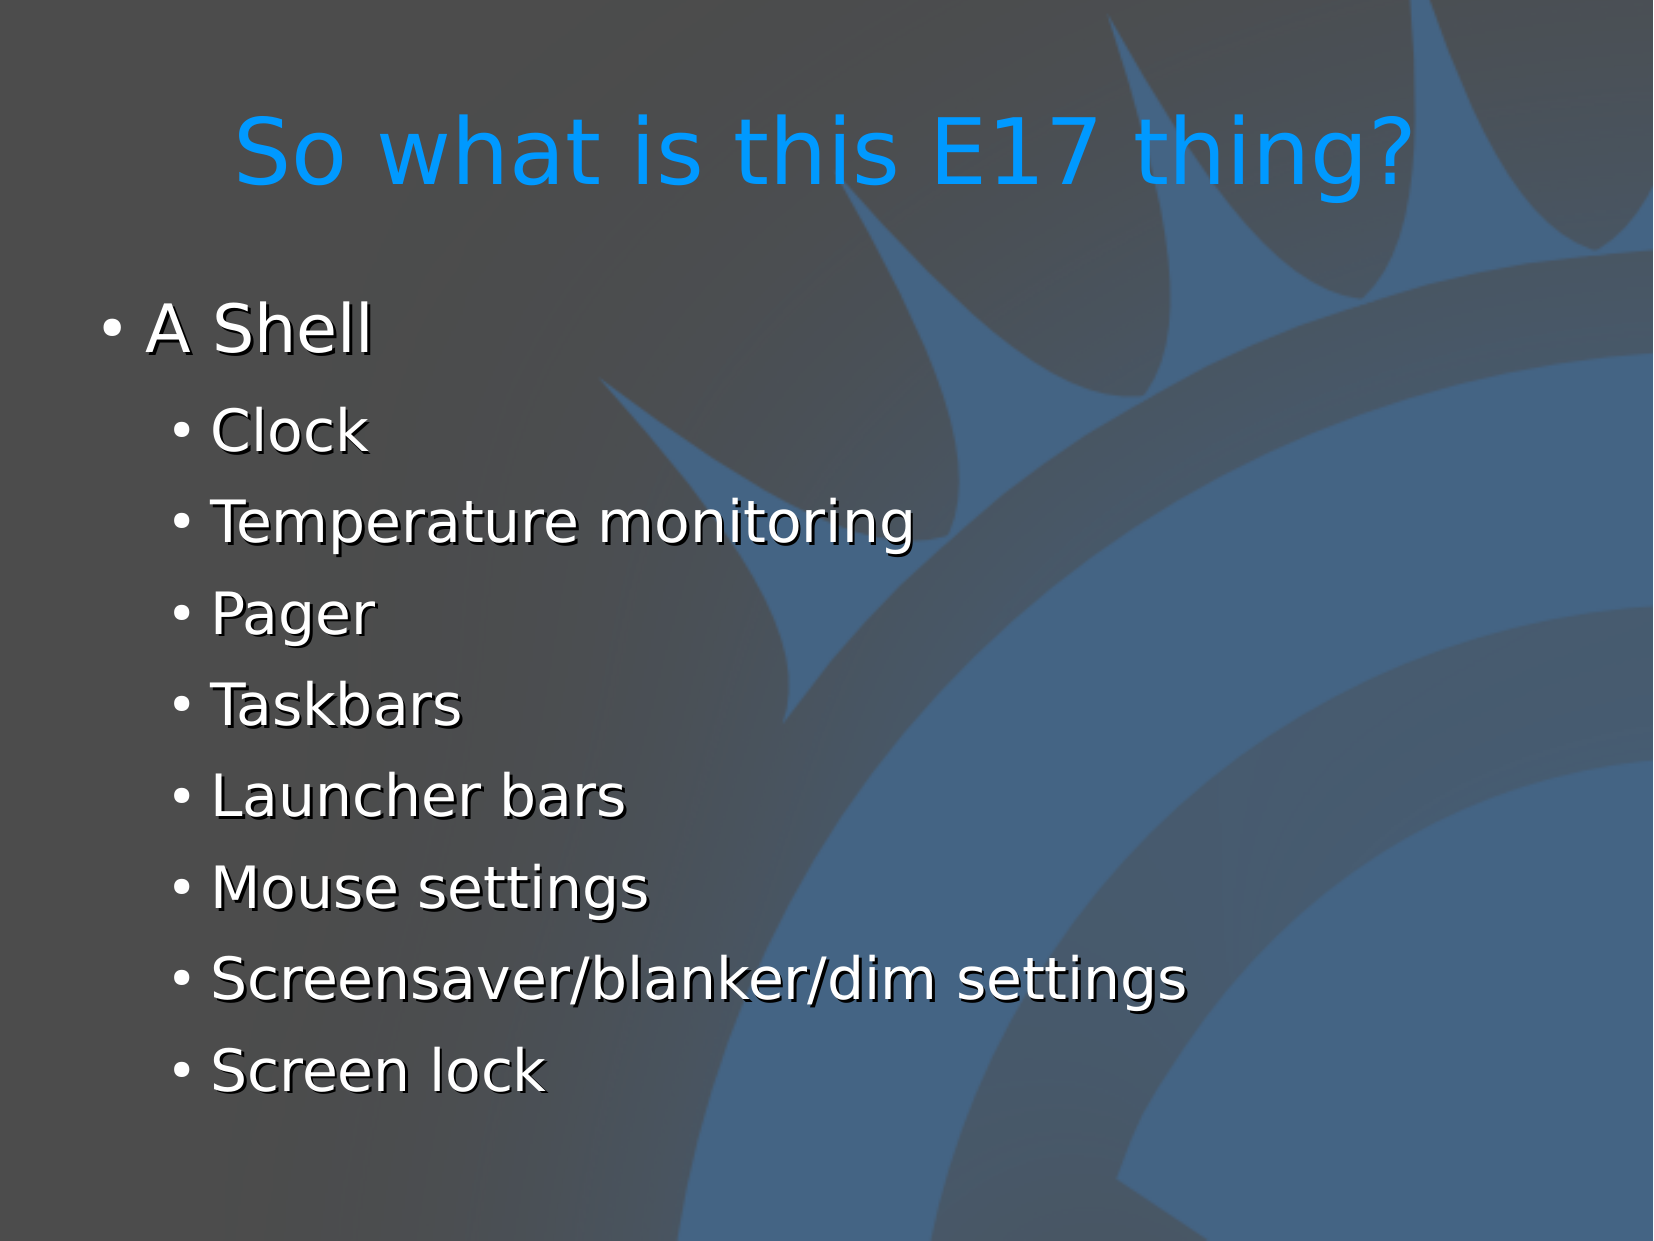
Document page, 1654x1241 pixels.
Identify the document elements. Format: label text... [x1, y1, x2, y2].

picture [0, 0, 1654, 1241]
list A Shell Clock Temperature monitoring Pager Taskbars Launcher bars Mouse settings Screensaver/blanker/dim settings Screen lock [82, 290, 1561, 1156]
title So what is this E17 thing? [82, 49, 1571, 257]
